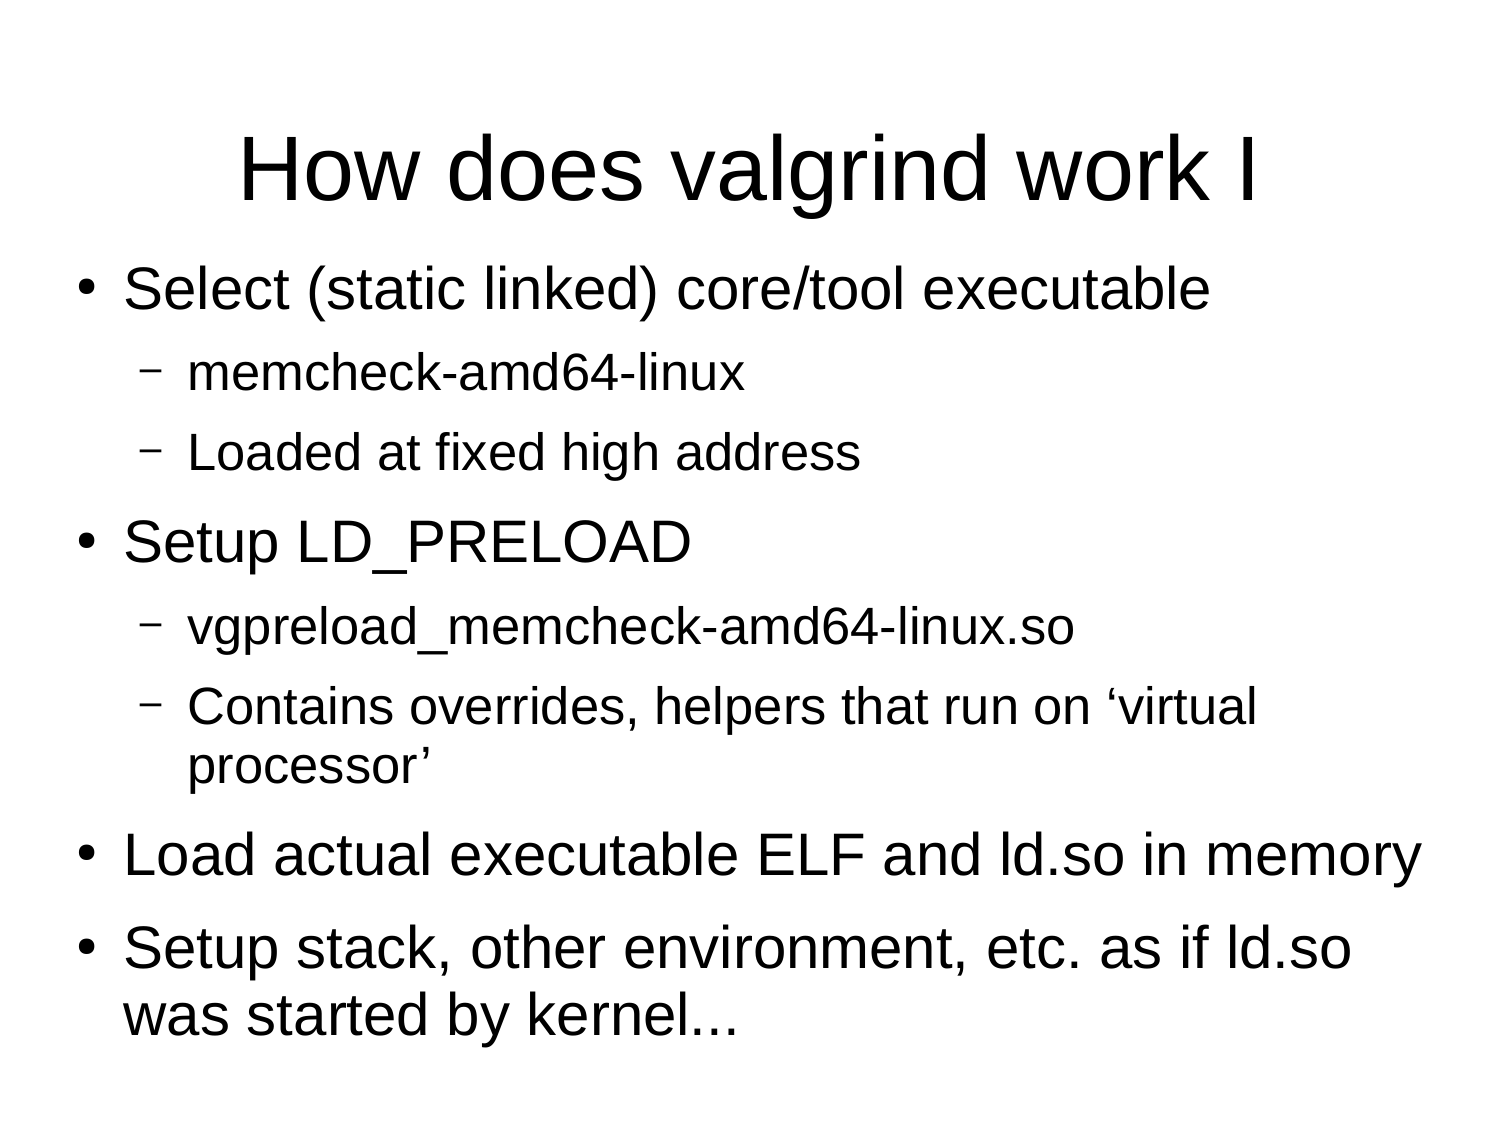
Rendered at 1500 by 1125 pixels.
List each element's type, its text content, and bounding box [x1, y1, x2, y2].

title How does valgrind work I [103, 59, 1397, 254]
list Select (static linked) core/tool executable memcheck-amd64-linux Loaded at fixed high address Setup LD_PRELOAD vgpreload_memcheck-amd64-linux.so Contains overrides, helpers that run on ‘virtual processor’ Load actual executable ELF and ld.so in memory Setup stack, other environment, etc. as if ld.so was started by kernel... [60, 254, 1441, 1066]
